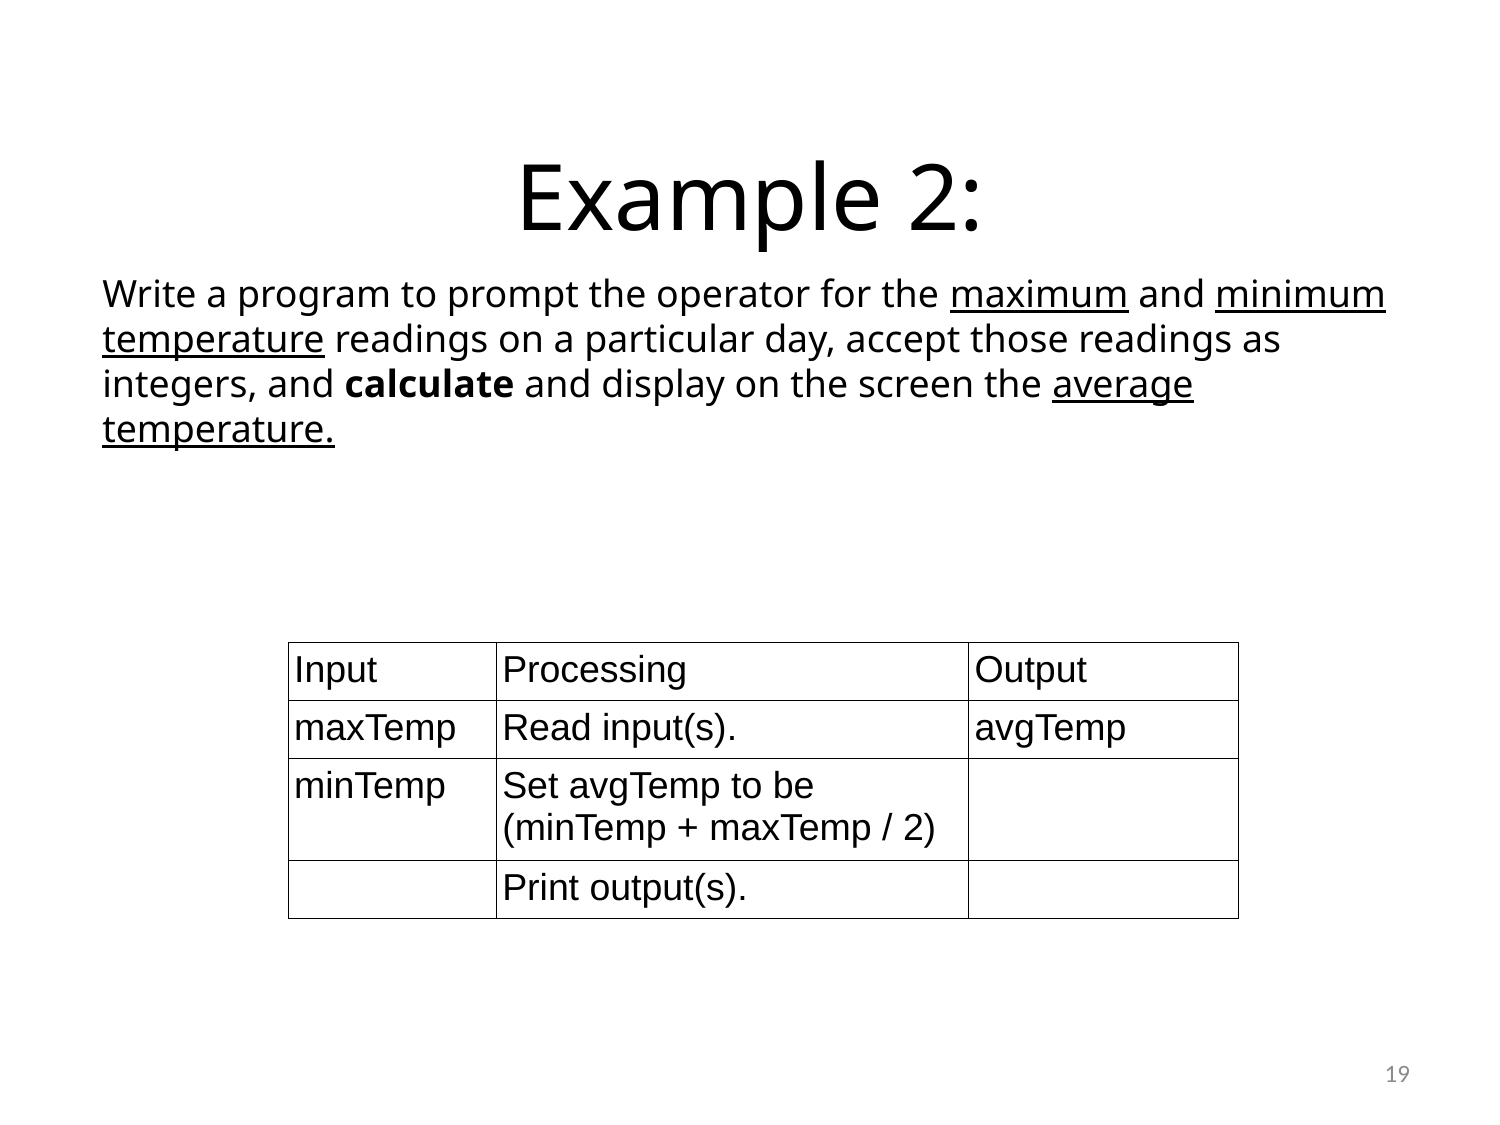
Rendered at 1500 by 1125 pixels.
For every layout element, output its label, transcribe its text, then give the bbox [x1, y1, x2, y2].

table_cell [969, 759, 1238, 860]
table_cell avgTemp [969, 701, 1238, 758]
table_cell minTemp [289, 759, 496, 860]
table_cell maxTemp [289, 701, 496, 758]
slide_number <number> [1074, 1042, 1425, 1103]
table_cell Read input(s). [497, 701, 968, 758]
table_header Processing [497, 643, 968, 700]
table_header Input [289, 643, 496, 700]
table_cell [969, 861, 1238, 918]
table_cell Print output(s). [497, 861, 968, 918]
title Example 2: [112, 99, 1388, 262]
text_box Write a program to prompt the operator for the maximum and minimum temperature readings on a particular day, accept those readings as integers, and calculate and display on the screen the average temperature. [87, 262, 1413, 503]
table_header Output [969, 643, 1238, 700]
table_cell Set avgTemp to be (minTemp + maxTemp / 2) [497, 759, 968, 860]
table_cell [289, 861, 496, 918]
